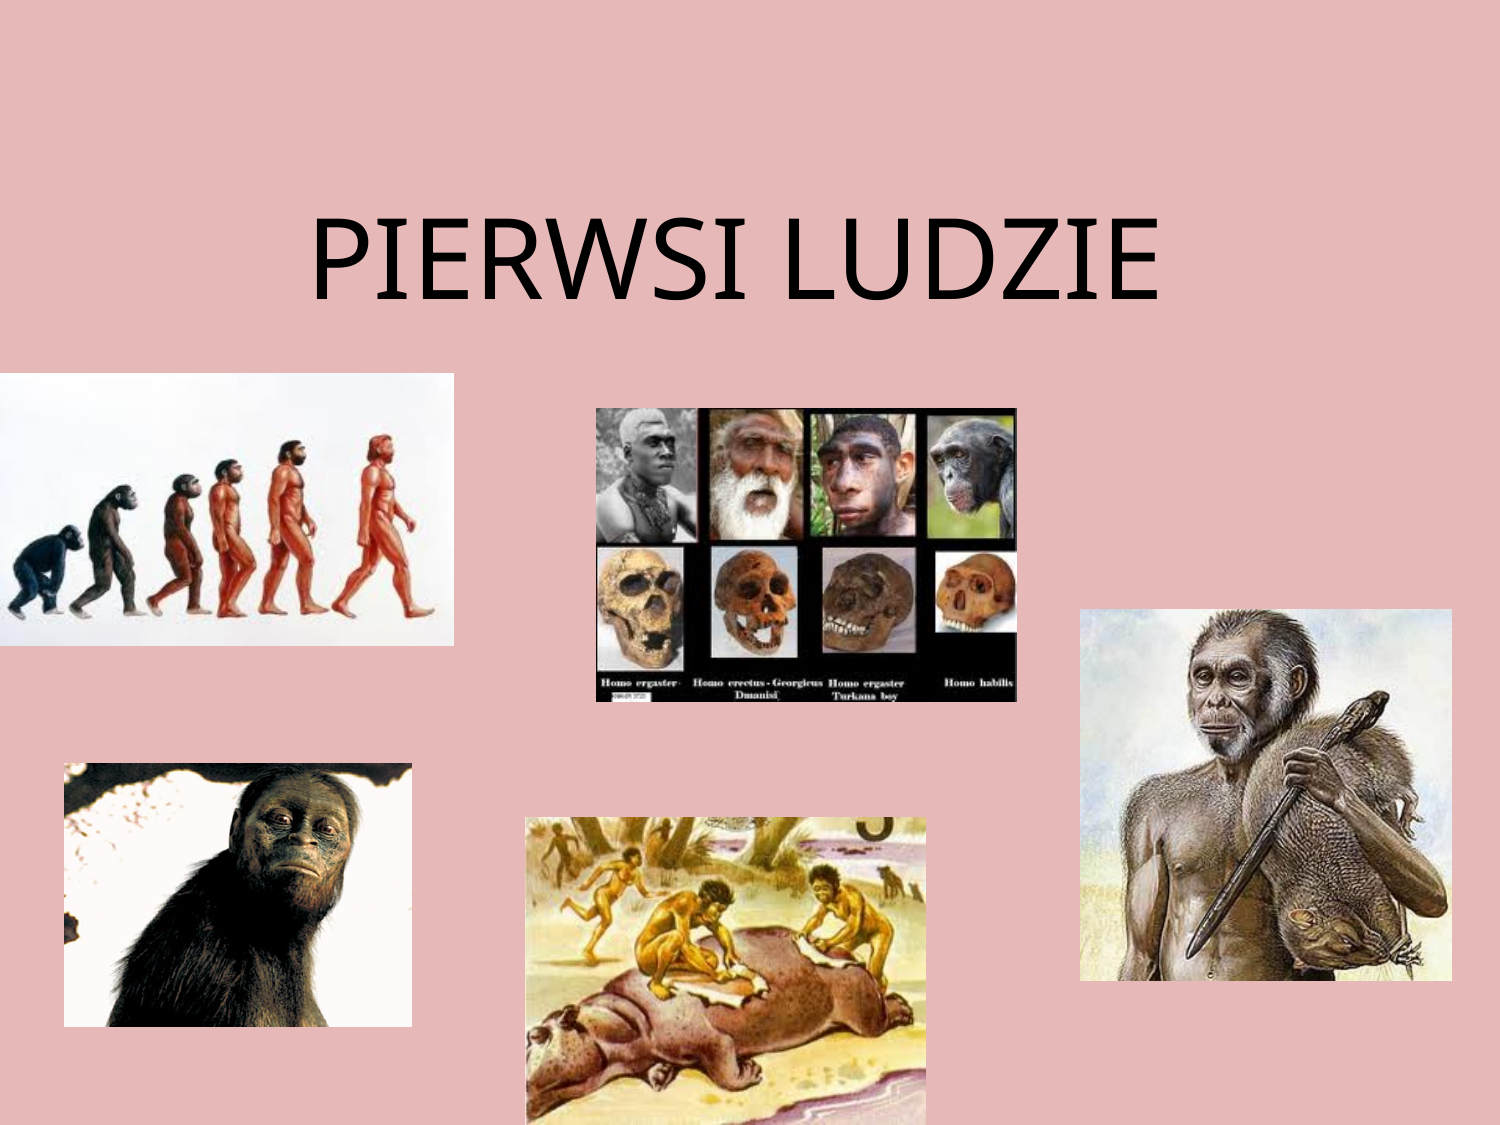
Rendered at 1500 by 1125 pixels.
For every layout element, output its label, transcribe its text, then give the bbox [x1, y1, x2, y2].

picture [64, 763, 412, 1027]
picture [0, 373, 454, 646]
picture [525, 817, 926, 1125]
subtitle PIERWSI LUDZIE [0, 0, 1500, 1125]
picture [596, 408, 1017, 702]
picture [1080, 609, 1452, 981]
